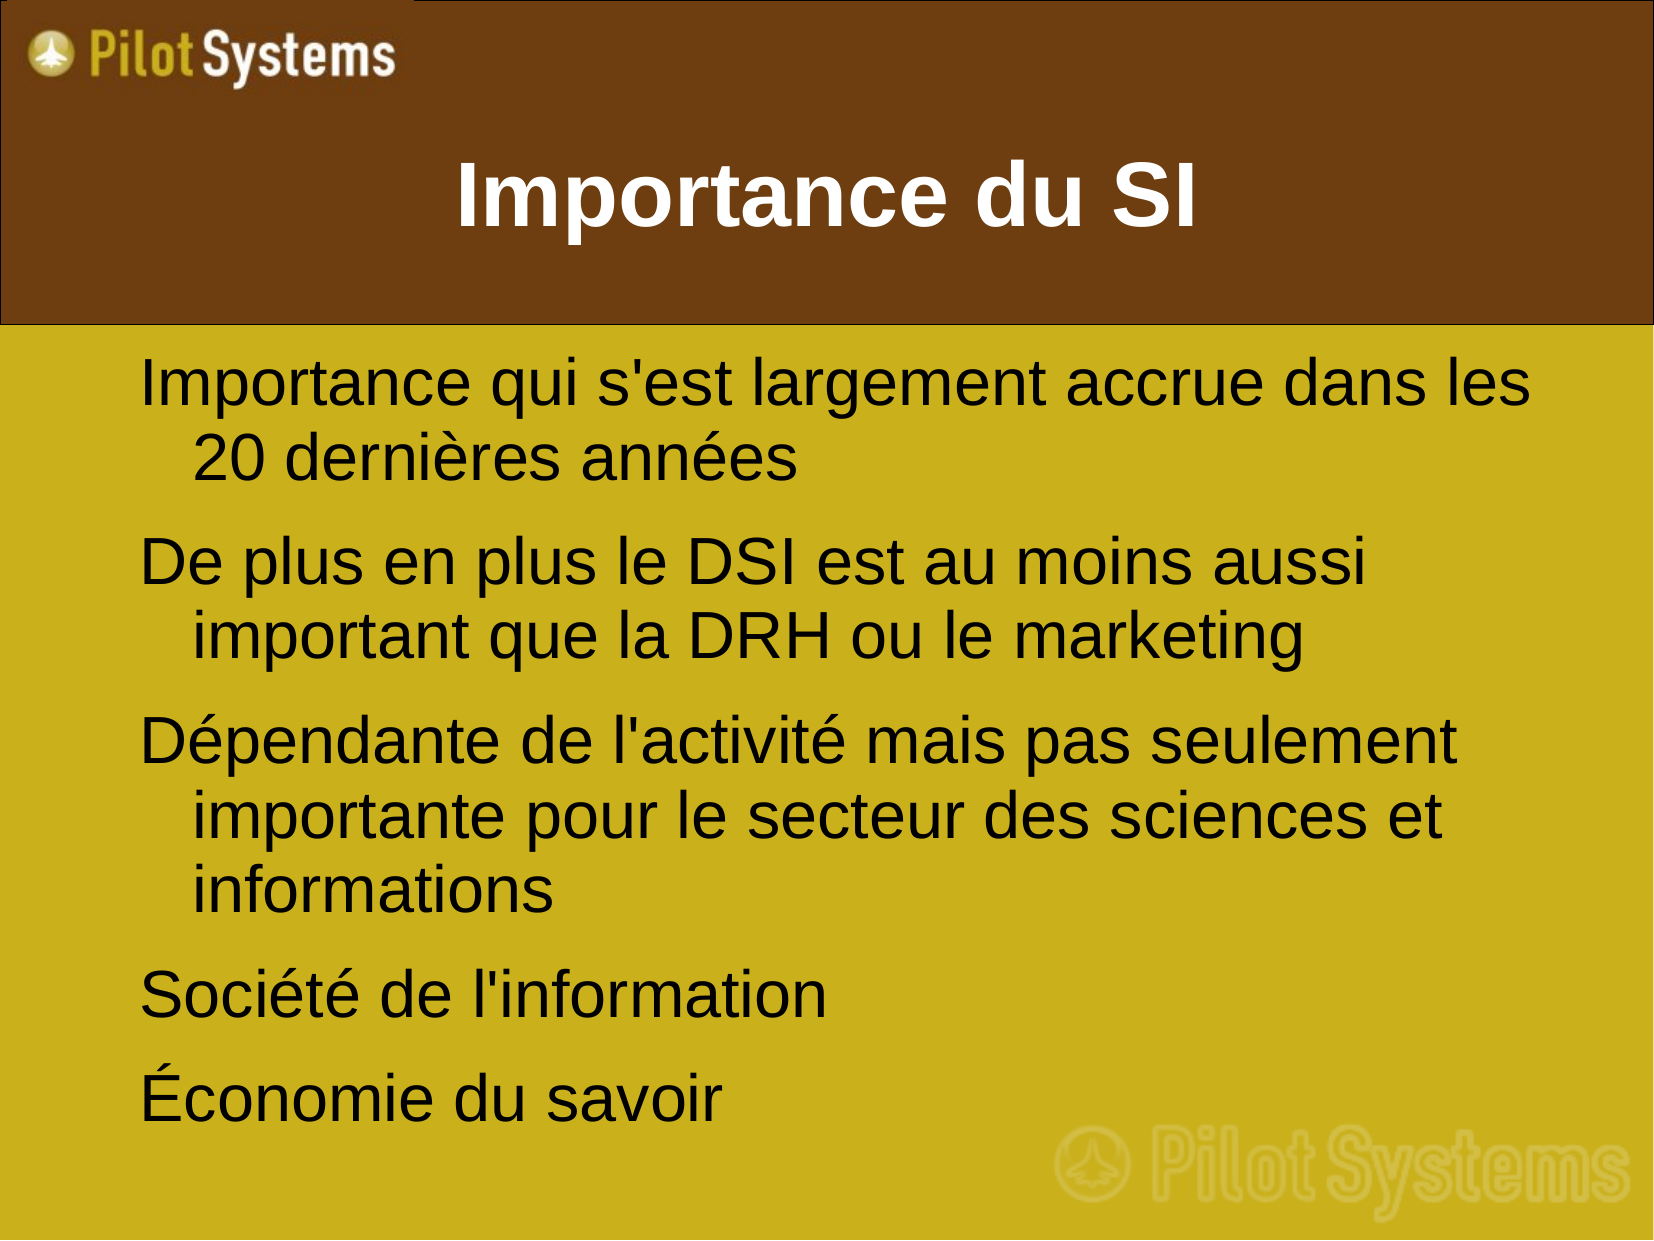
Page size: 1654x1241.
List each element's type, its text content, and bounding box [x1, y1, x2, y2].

list Importance qui s'est largement accrue dans les 20 dernières années De plus en plus le DSI est au moins aussi important que la DRH ou le marketing Dépendante de l'activité mais pas seulement importante pour le secteur des sciences et informations Société de l'information Économie du savoir [121, 344, 1534, 1211]
picture [1051, 1114, 1642, 1235]
picture [7, 0, 414, 115]
title Importance du SI [121, 91, 1534, 299]
